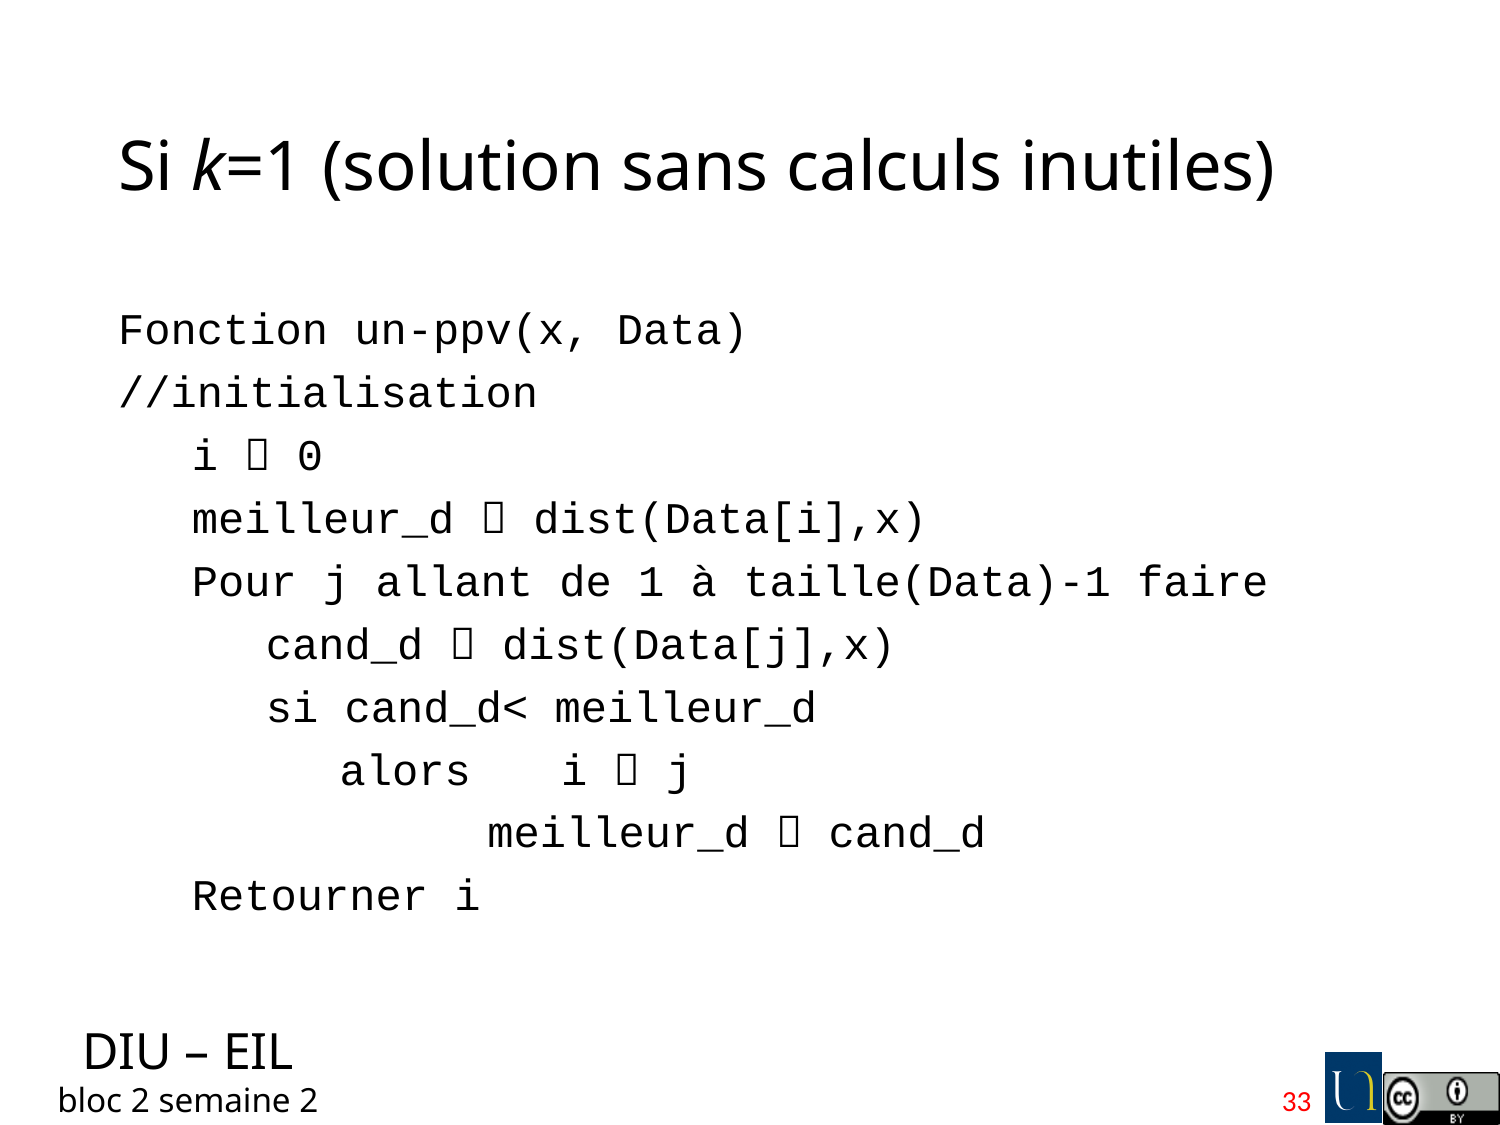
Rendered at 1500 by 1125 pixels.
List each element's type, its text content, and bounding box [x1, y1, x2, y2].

picture [1325, 1052, 1382, 1123]
title Si k=1 (solution sans calculs inutiles) [103, 59, 1397, 278]
list Fonction un-ppv(x, Data) //initialisation i  0 meilleur_d  dist(Data[i],x) Pour j allant de 1 à taille(Data)-1 faire cand_d  dist(Data[j],x) si cand_d< meilleur_d alors i  j meilleur_d  cand_d Retourner i [103, 299, 1397, 1014]
slide_number <numéro> [1240, 1070, 1327, 1125]
picture [1383, 1072, 1500, 1125]
